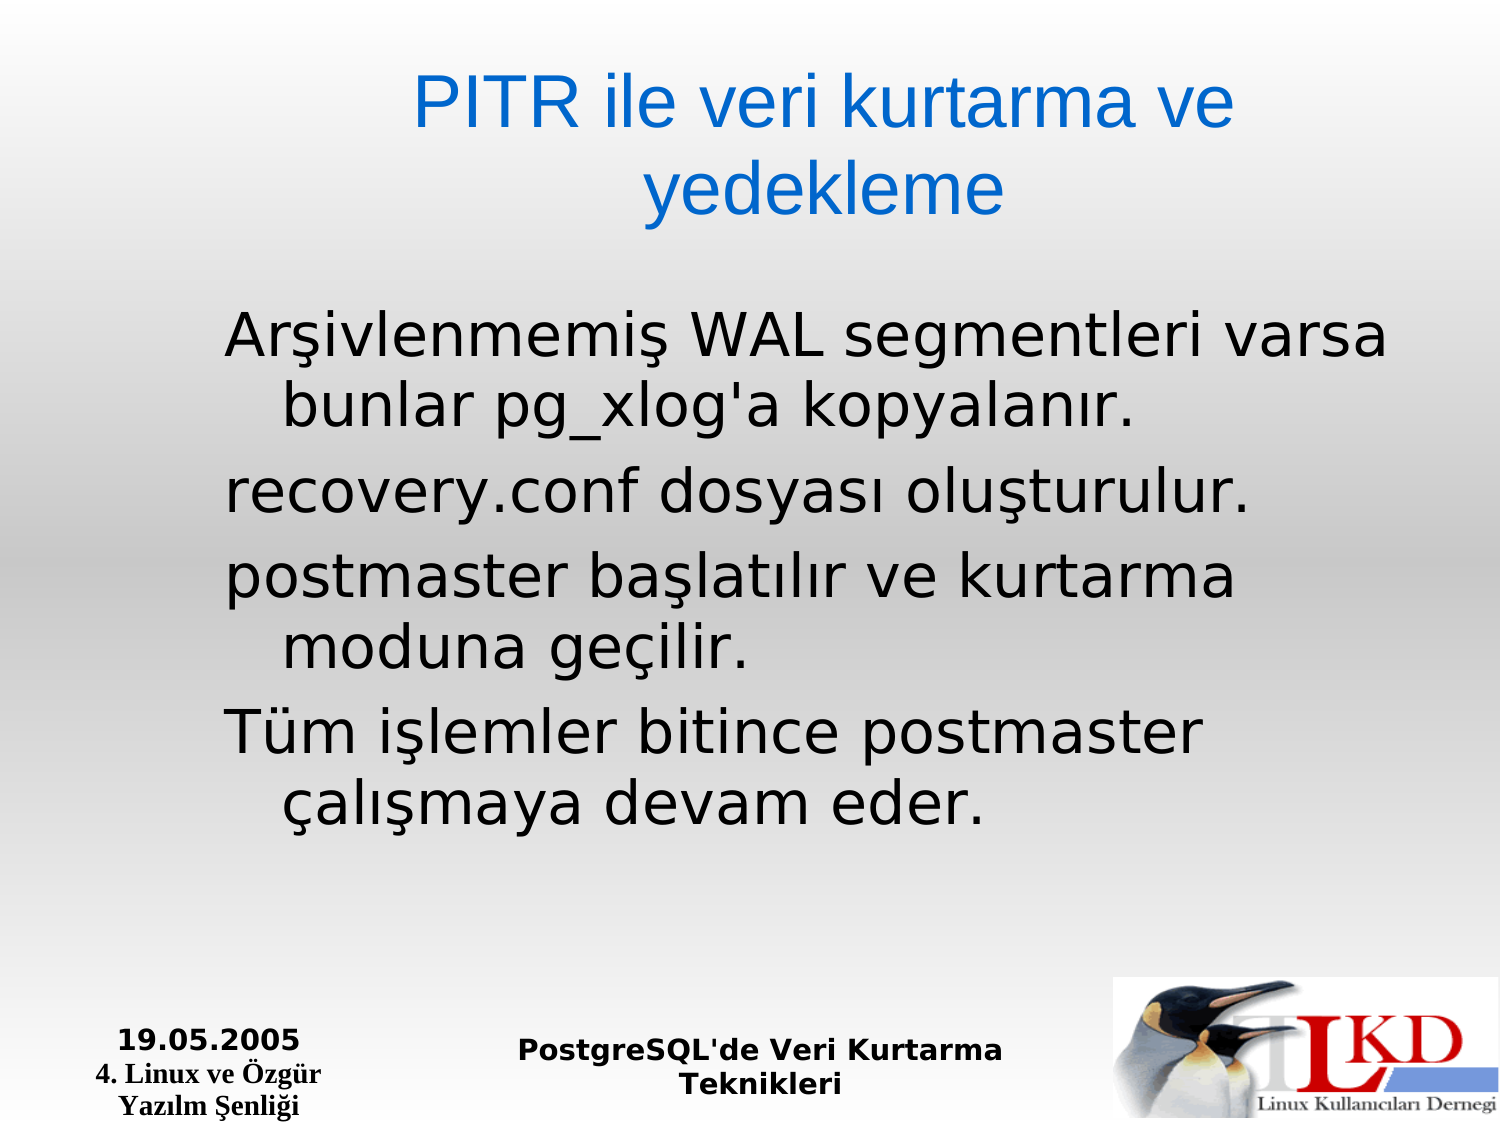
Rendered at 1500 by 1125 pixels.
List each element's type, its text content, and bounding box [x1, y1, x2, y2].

title PITR ile veri kurtarma ve yedekleme [224, 29, 1425, 257]
list Arşivlenmemiş WAL segmentleri varsa bunlar pg_xlog'a kopyalanır. recovery.conf dosyası oluşturulur. postmaster başlatılır ve kurtarma moduna geçilir. Tüm işlemler bitince postmaster çalışmaya devam eder. [224, 299, 1425, 975]
picture [1113, 977, 1499, 1118]
